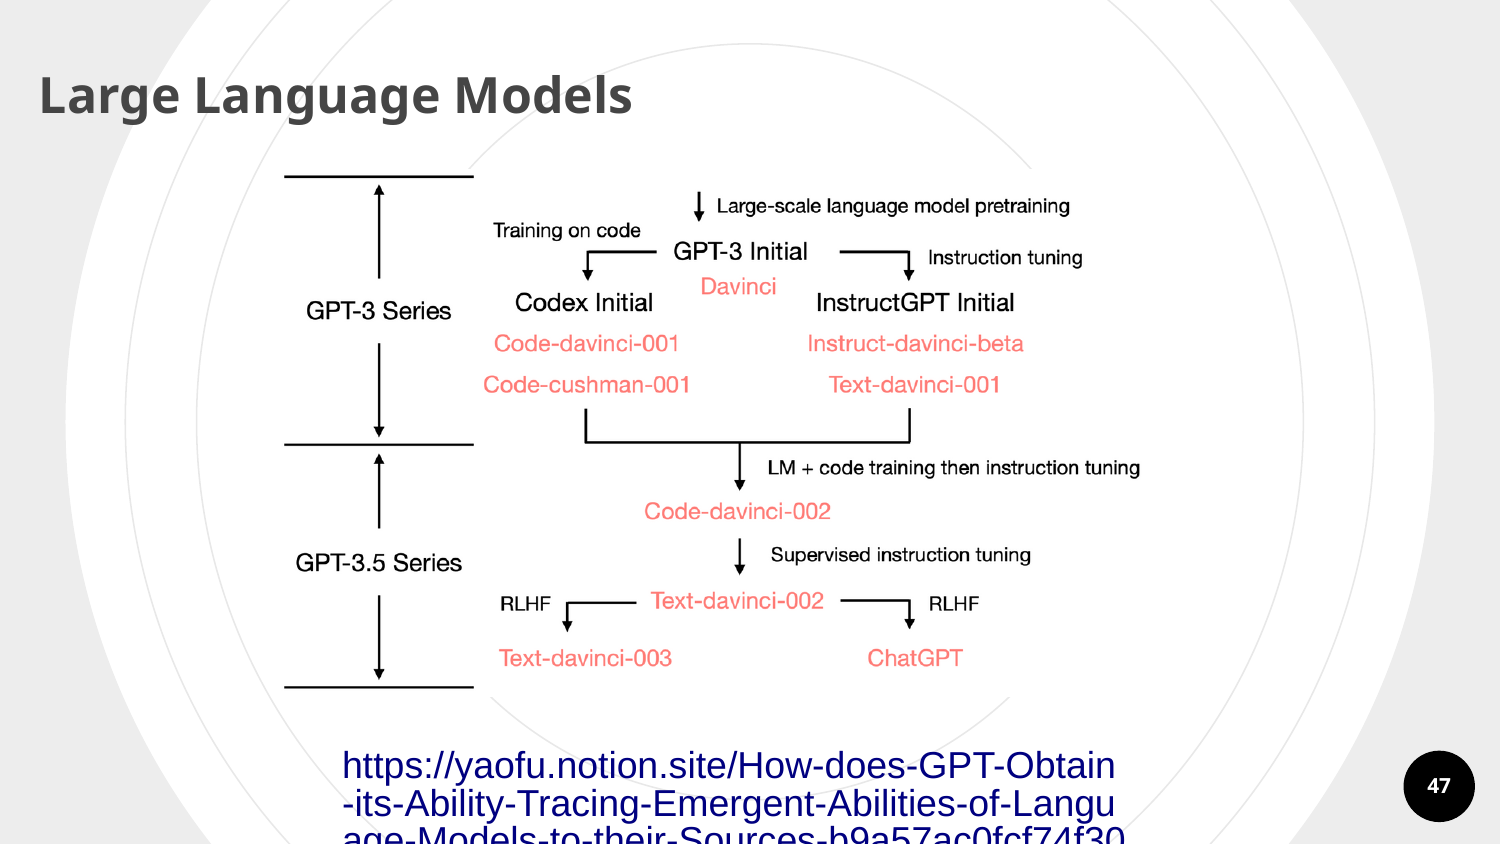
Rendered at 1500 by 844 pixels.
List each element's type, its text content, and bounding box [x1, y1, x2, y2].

slide_number 1 [1403, 750, 1475, 823]
text_box Large Language Models [38, 39, 1461, 149]
text_box https://yaofu.notion.site/How-does-GPT-Obtain-its-Ability-Tracing-Emergent-Abilities-of-Language-Models-to-their-Sources-b9a57ac0fcf74f30a1ab9e3e36fa1dc1 [327, 726, 1143, 802]
picture [275, 169, 1153, 697]
